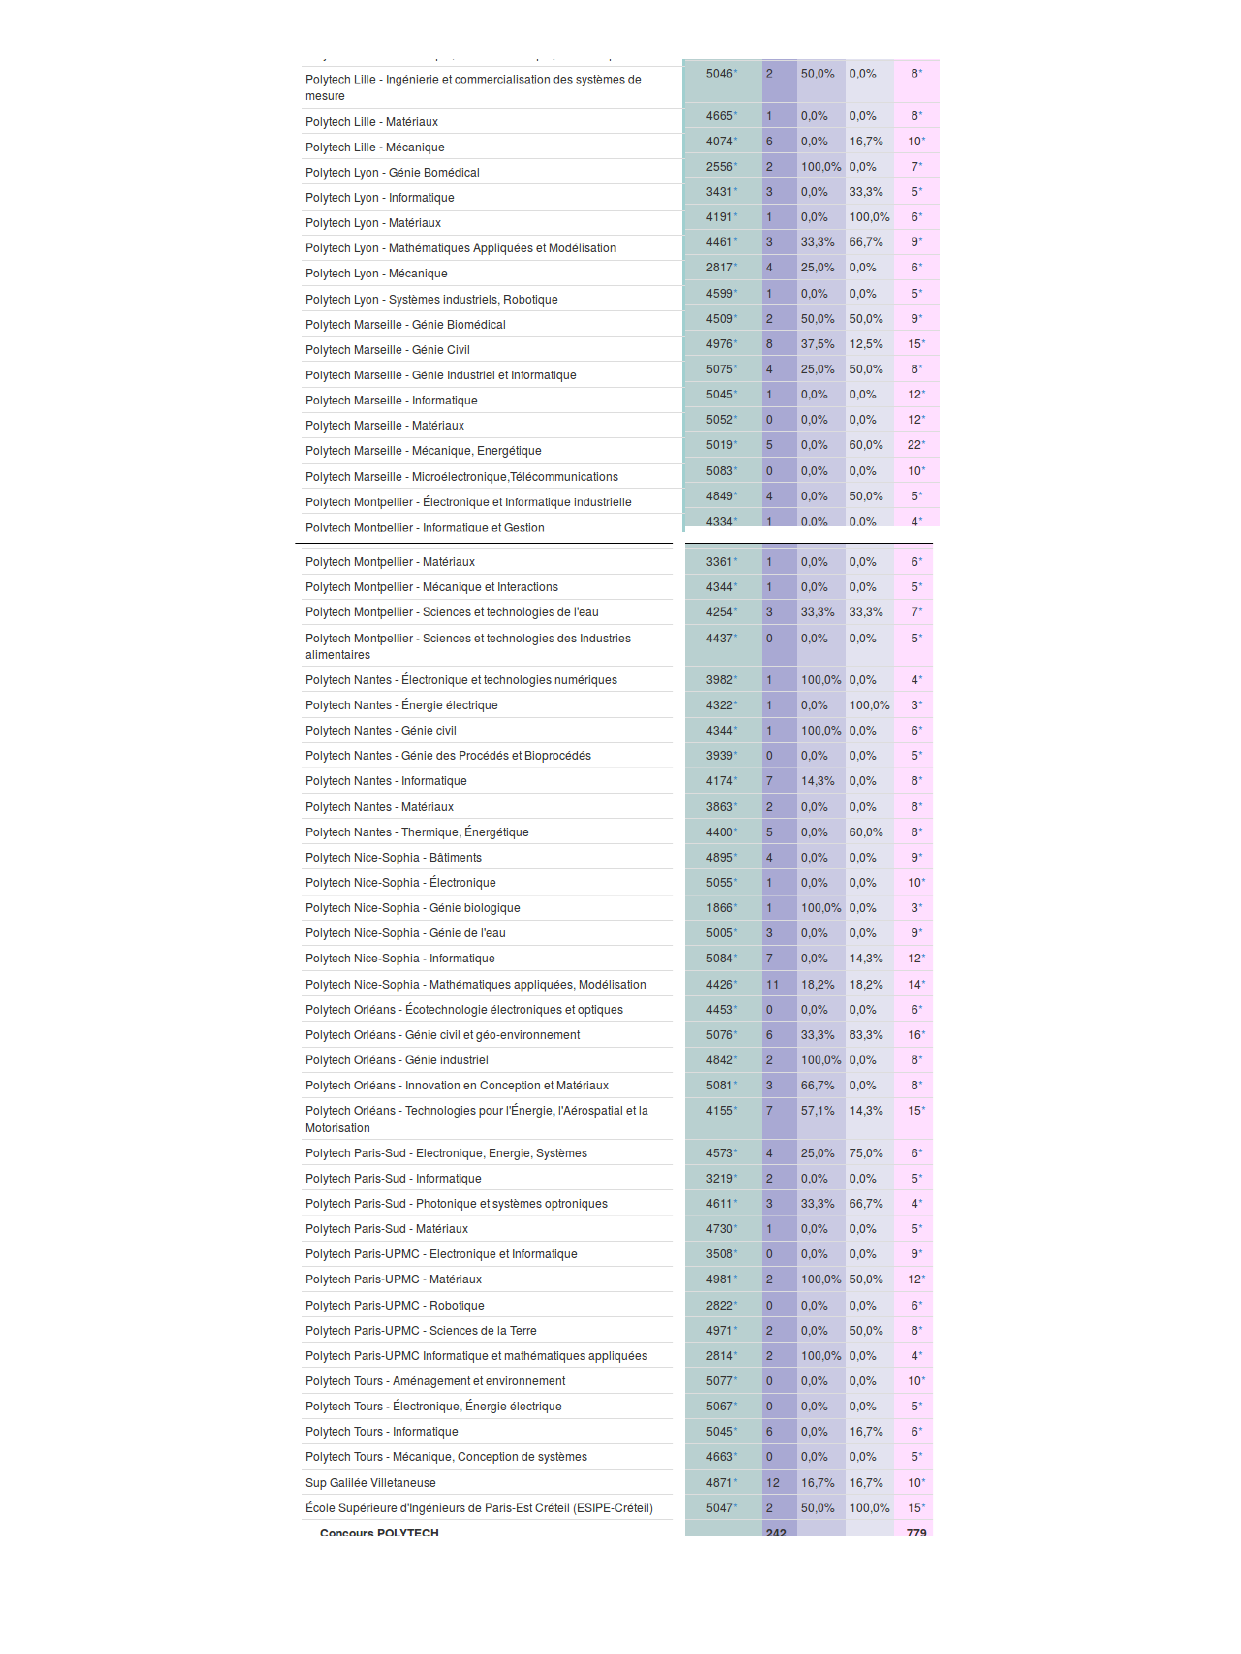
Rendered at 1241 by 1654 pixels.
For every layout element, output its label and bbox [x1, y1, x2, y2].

picture [295, 59, 945, 532]
picture [295, 543, 674, 1536]
picture [685, 543, 934, 1536]
